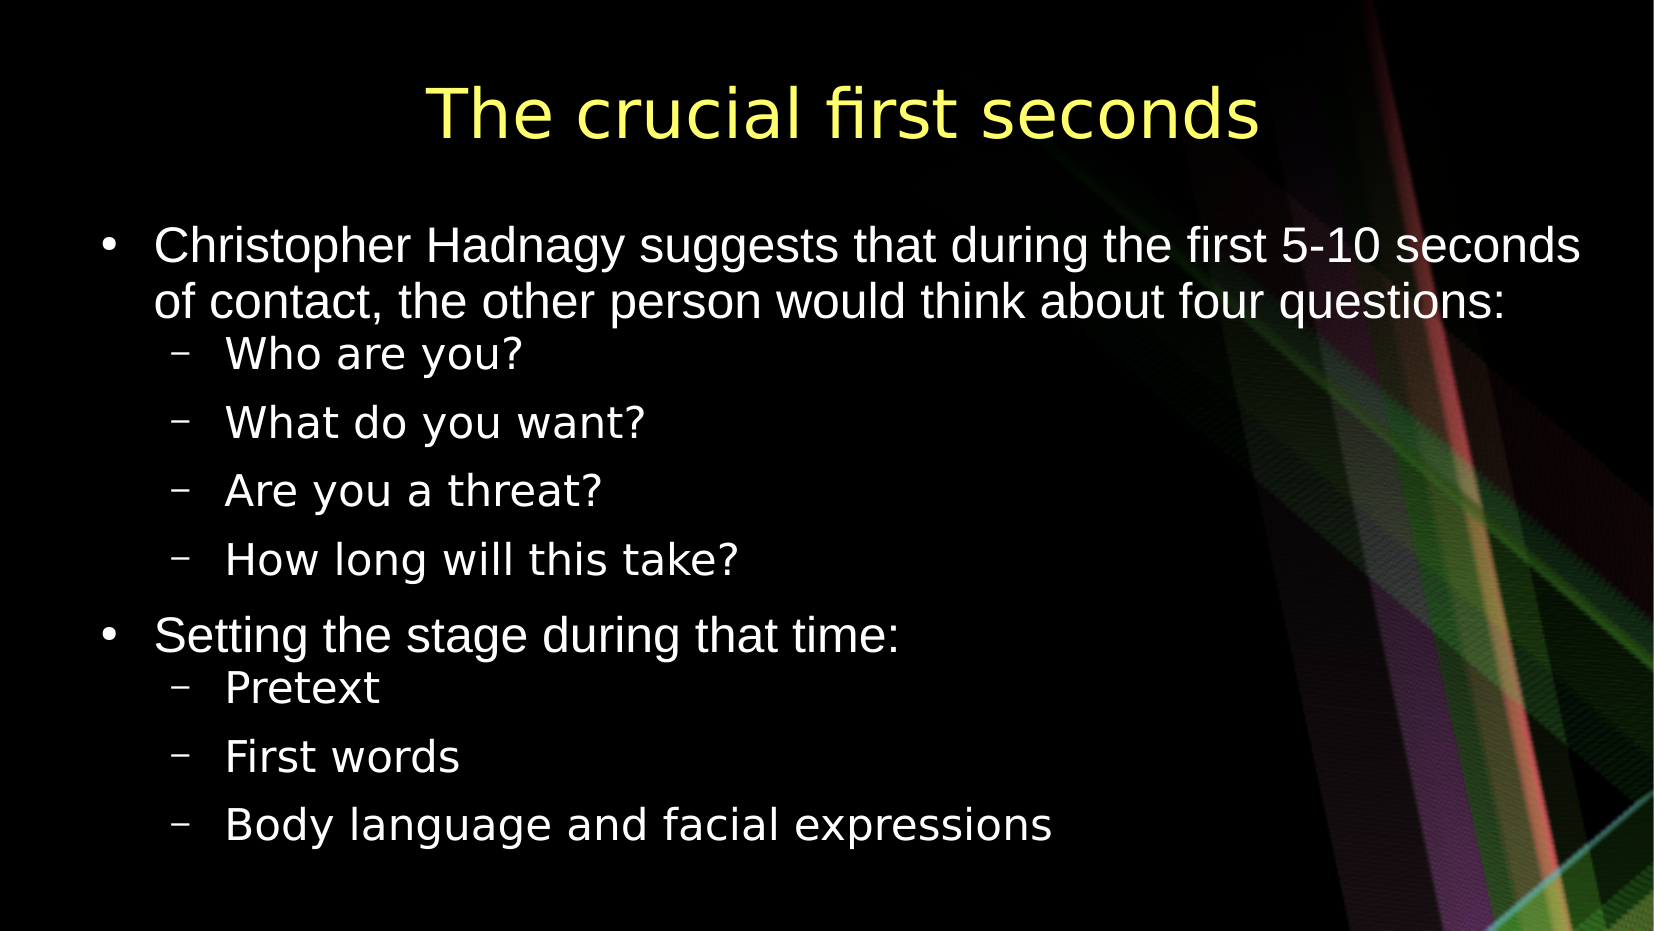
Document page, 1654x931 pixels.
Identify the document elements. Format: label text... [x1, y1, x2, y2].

title The crucial first seconds [82, 37, 1607, 193]
list Christopher Hadnagy suggests that during the first 5-10 seconds of contact, the other person would think about four questions: Who are you? What do you want? Are you a threat? How long will this take? Setting the stage during that time: Pretext First words Body language and facial expressions [82, 217, 1607, 898]
picture [0, 0, 1654, 931]
